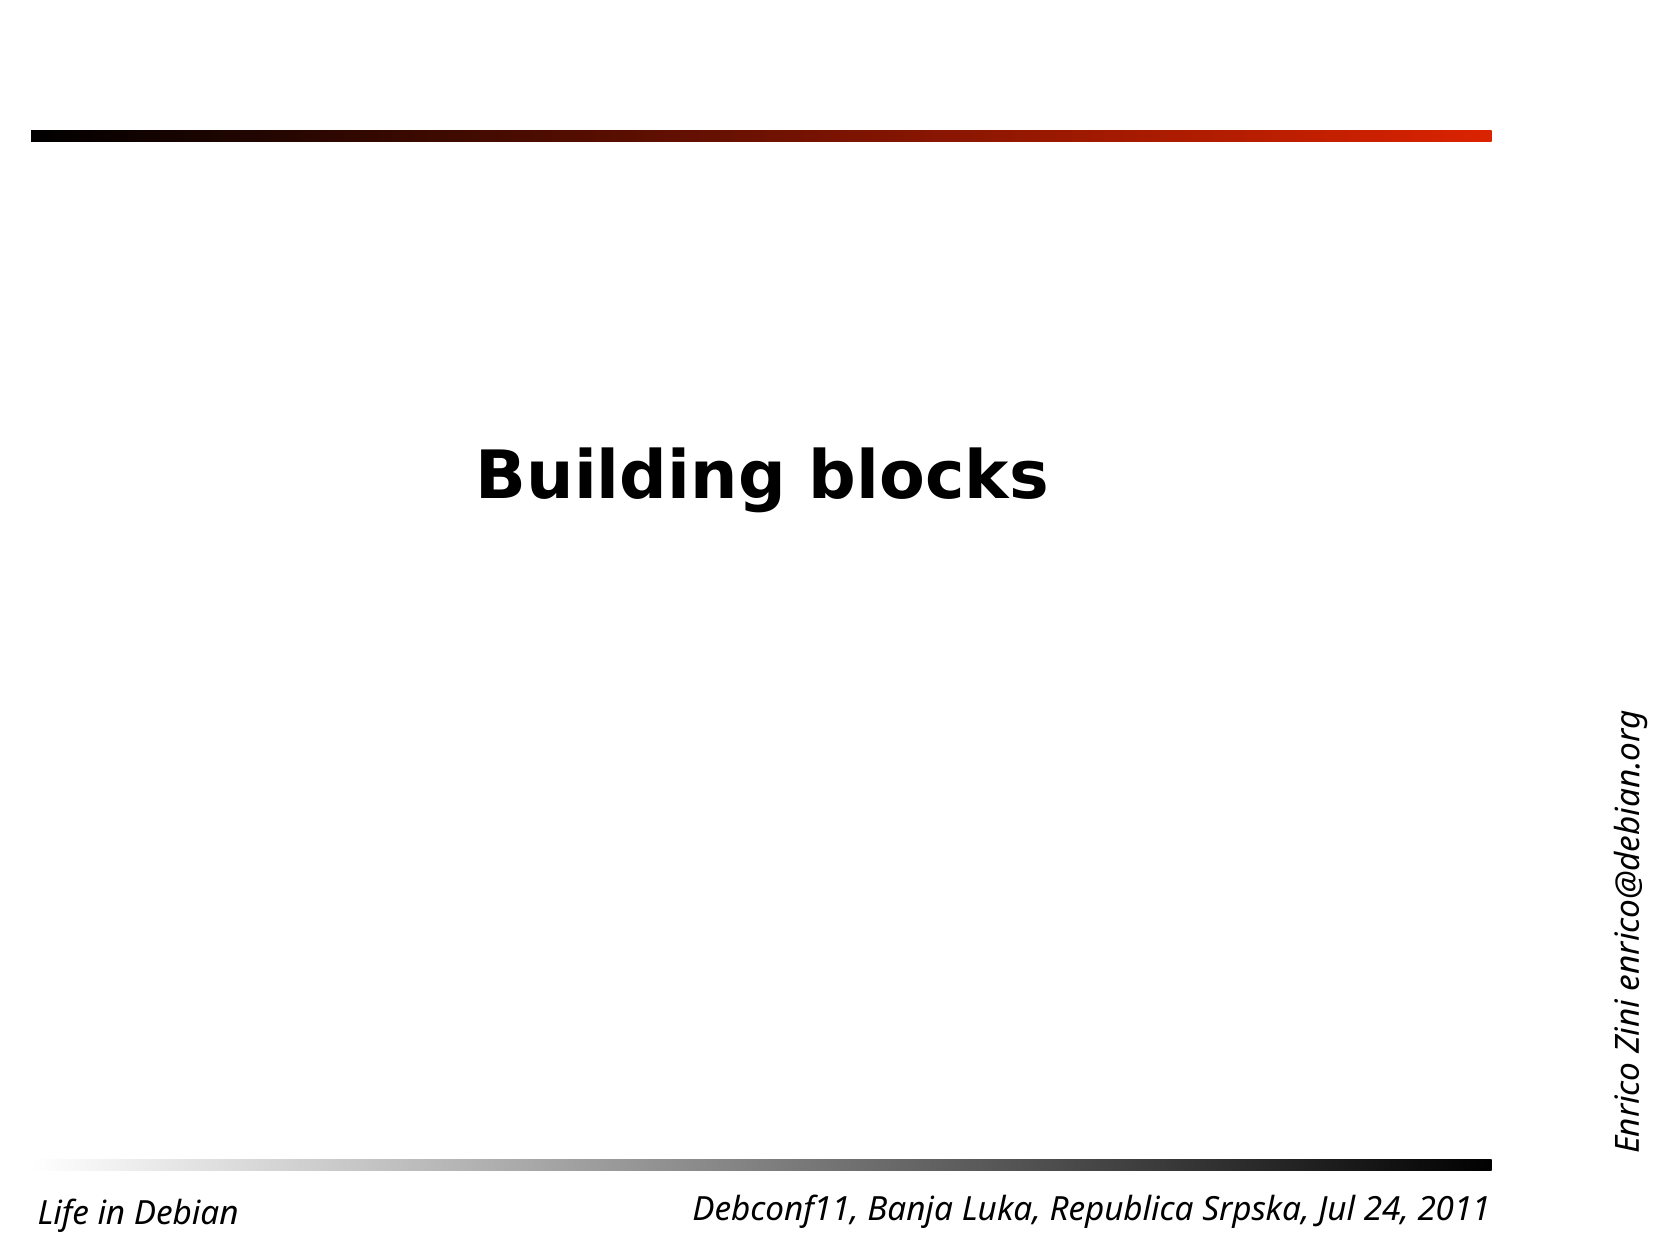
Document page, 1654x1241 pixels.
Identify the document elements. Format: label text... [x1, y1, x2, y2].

text_box Building blocks [30, 436, 1495, 515]
